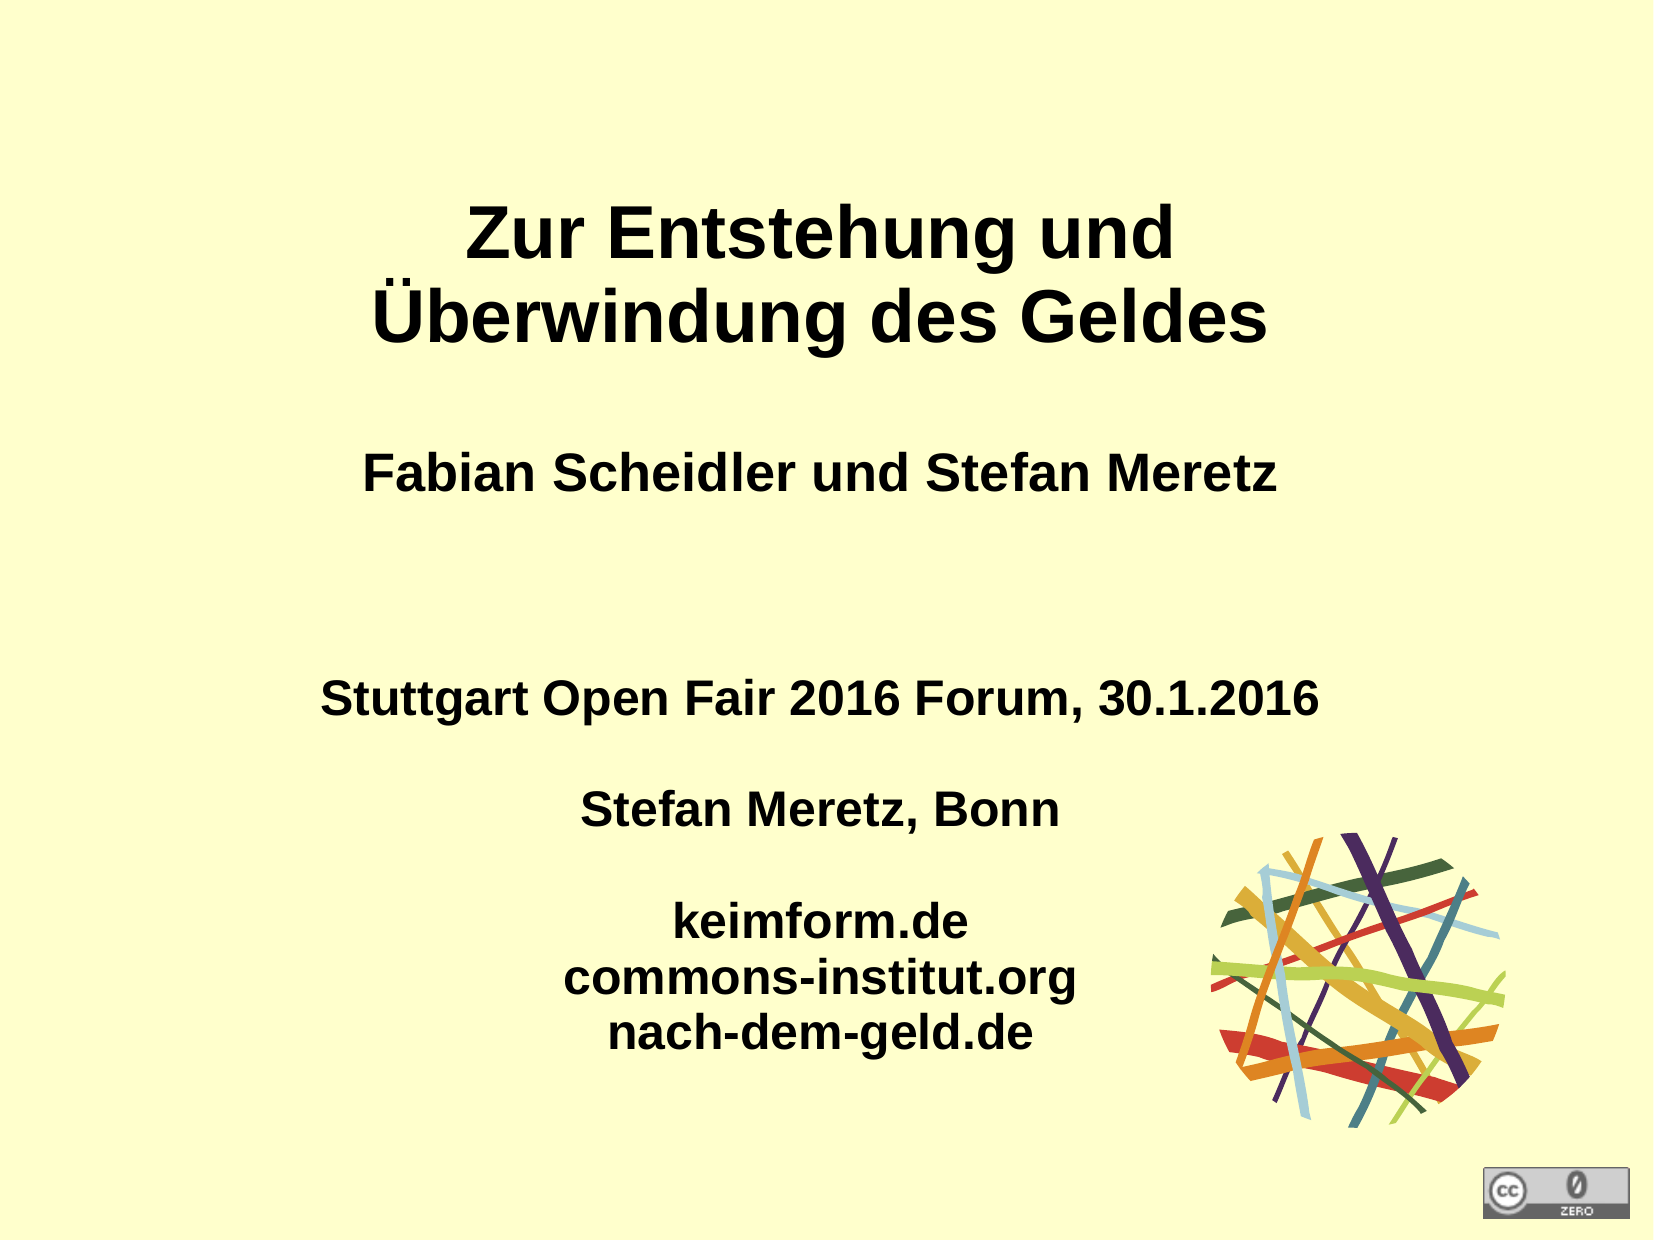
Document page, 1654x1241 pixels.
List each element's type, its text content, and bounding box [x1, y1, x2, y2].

picture [1483, 1167, 1630, 1219]
picture [1210, 832, 1506, 1128]
text_box Zur Entstehung und Überwindung des Geldes Fabian Scheidler und Stefan Meretz Stuttgart Open Fair 2016 Forum, 30.1.2016 Stefan Meretz, Bonn keimform.de commons-institut.org nach-dem-geld.de [230, 183, 1412, 1074]
